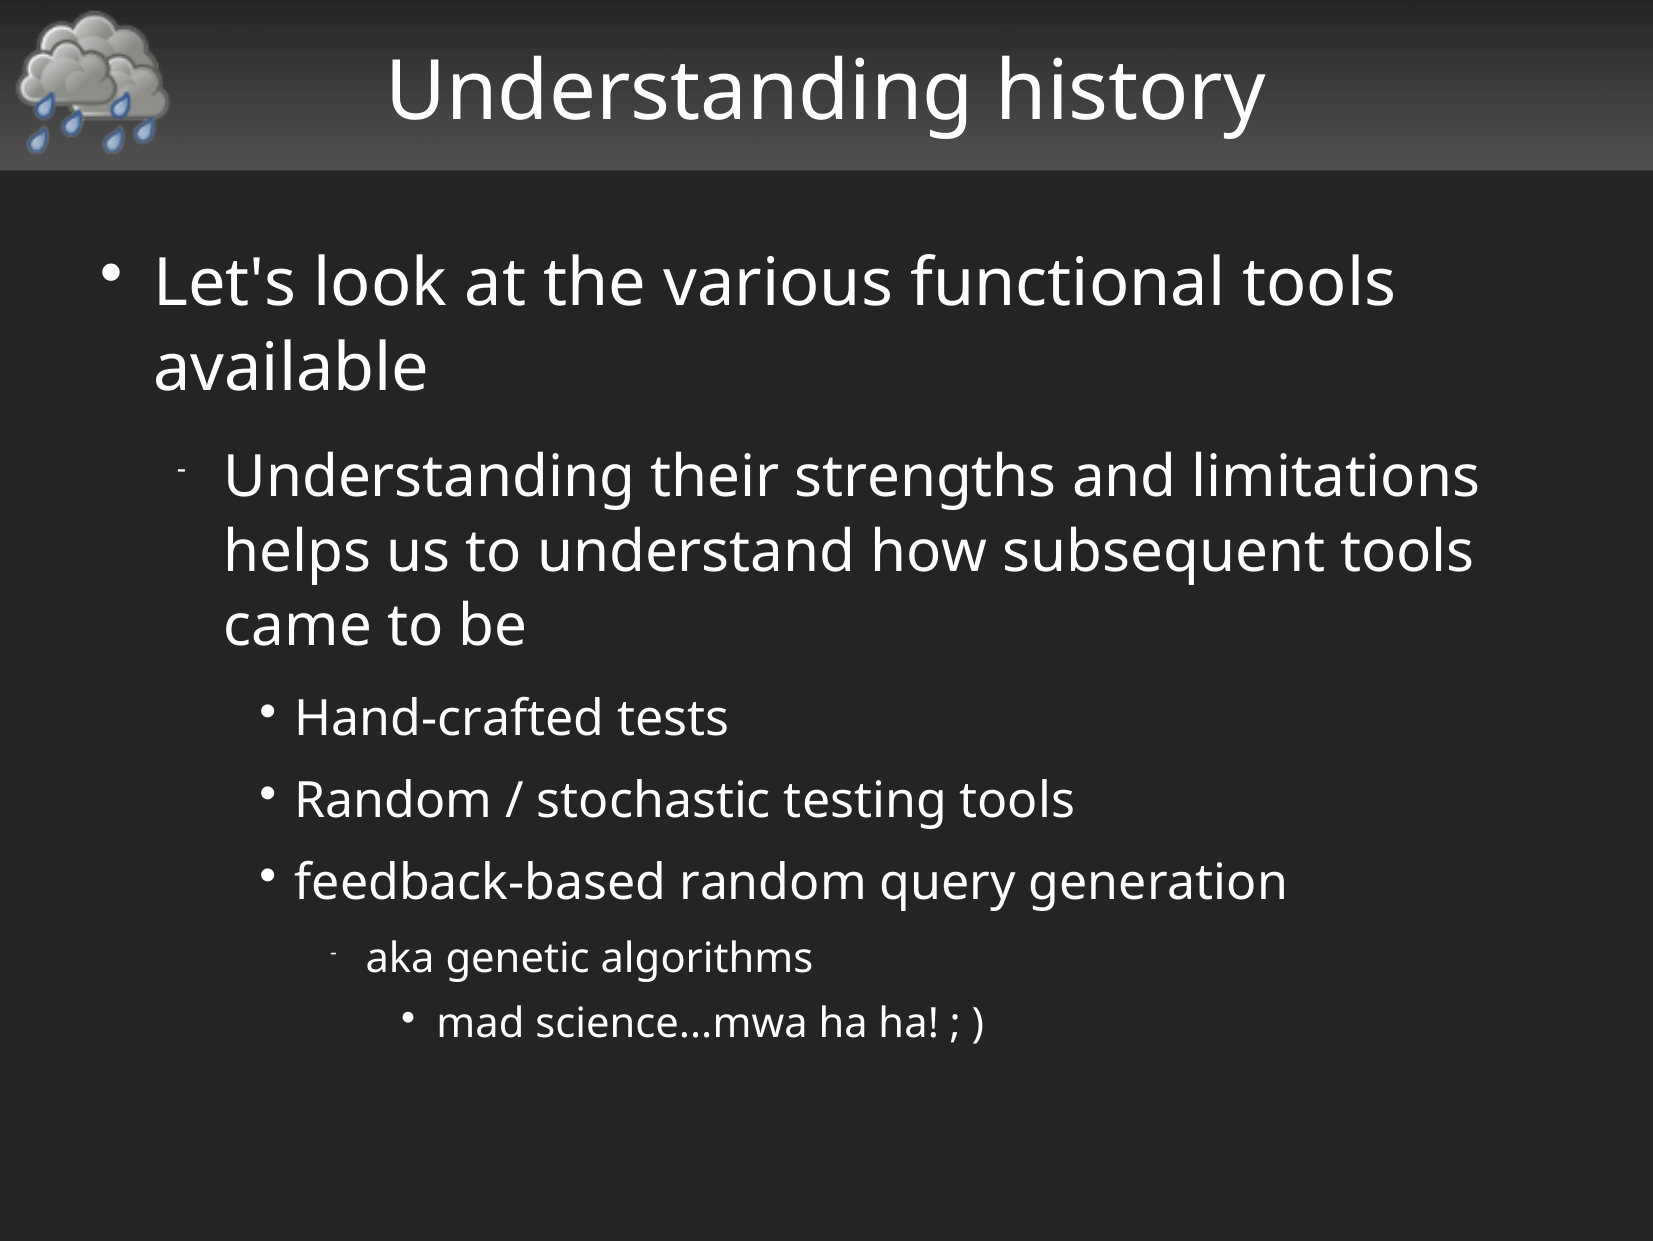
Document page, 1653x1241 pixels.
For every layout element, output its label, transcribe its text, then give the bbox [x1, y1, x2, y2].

title Understanding history [82, 39, 1570, 137]
list Let's look at the various functional tools available Understanding their strengths and limitations helps us to understand how subsequent tools came to be Hand-crafted tests Random / stochastic testing tools feedback-based random query generation aka genetic algorithms mad science...mwa ha ha! ; ) [82, 236, 1570, 1042]
picture [0, 0, 1653, 1241]
